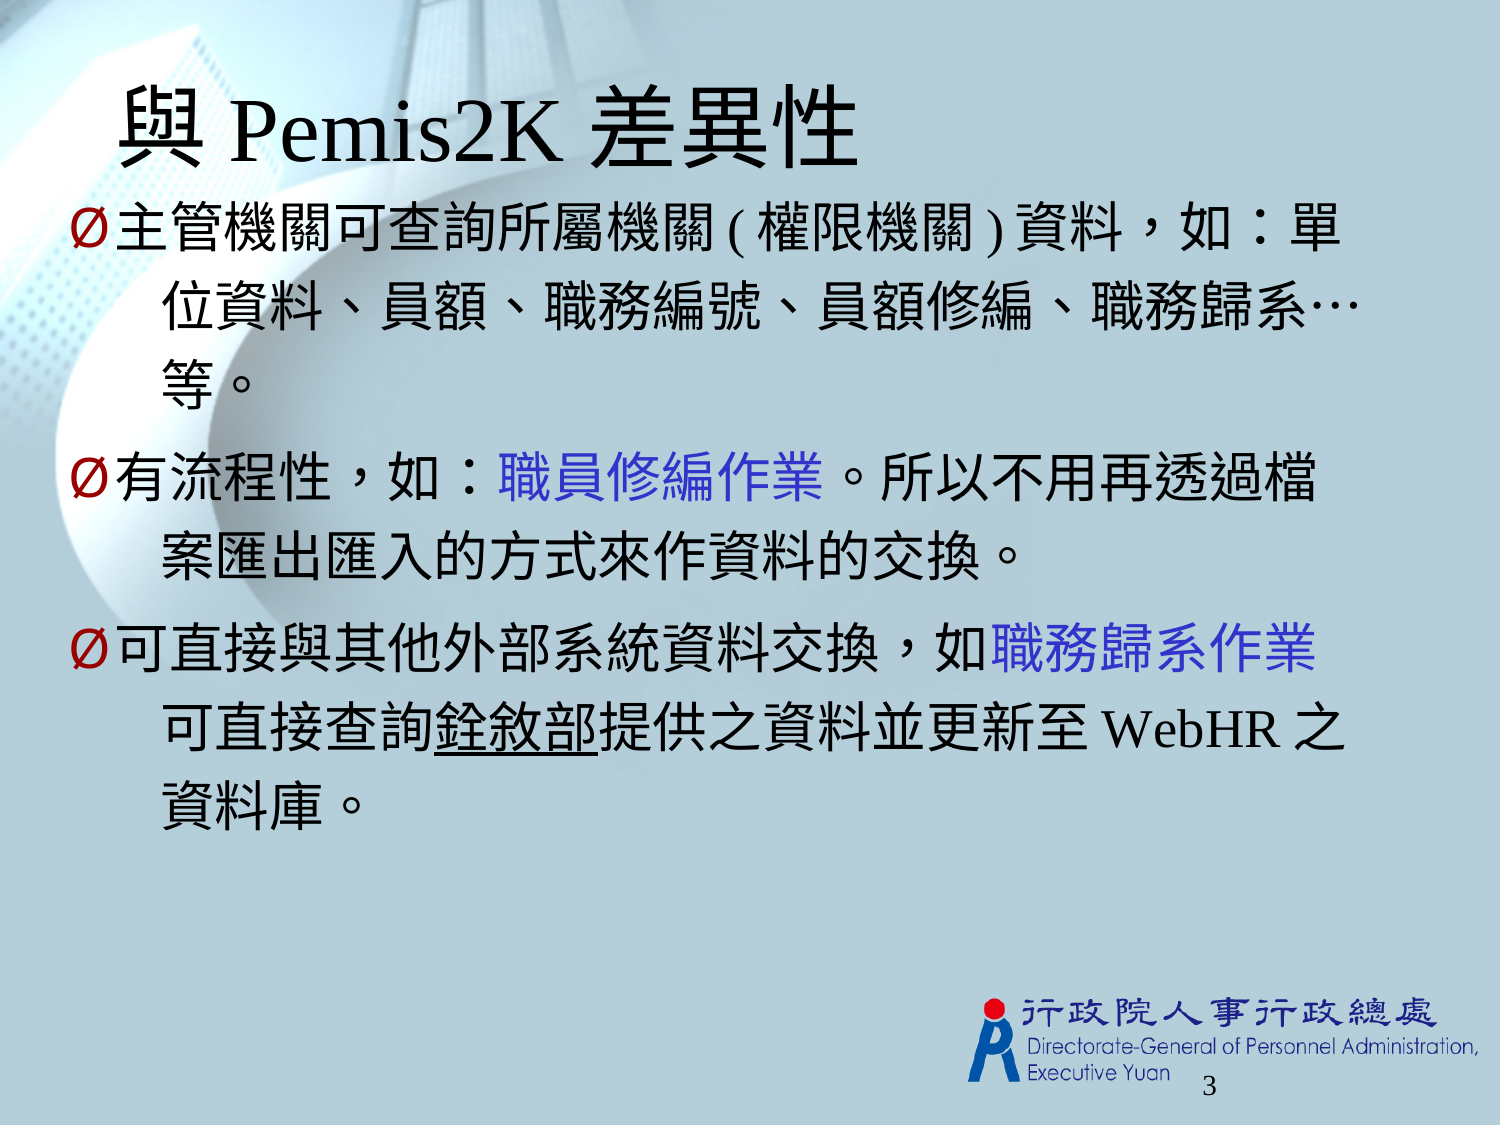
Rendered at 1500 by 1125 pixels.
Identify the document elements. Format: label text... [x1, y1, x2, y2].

title 與Pemis2K差異性 [100, 31, 1376, 172]
list 主管機關可查詢所屬機關(權限機關)資料，如：單位資料、員額、職務編號、員額修編、職務歸系…等。 有流程性，如：職員修編作業。所以不用再透過檔案匯出匯入的方式來作資料的交換。 可直接與其他外部系統資料交換，如職務歸系作業可直接查詢銓敘部提供之資料並更新至WebHR之資料庫。 [53, 172, 1388, 848]
text_box [1187, 1058, 1500, 1124]
